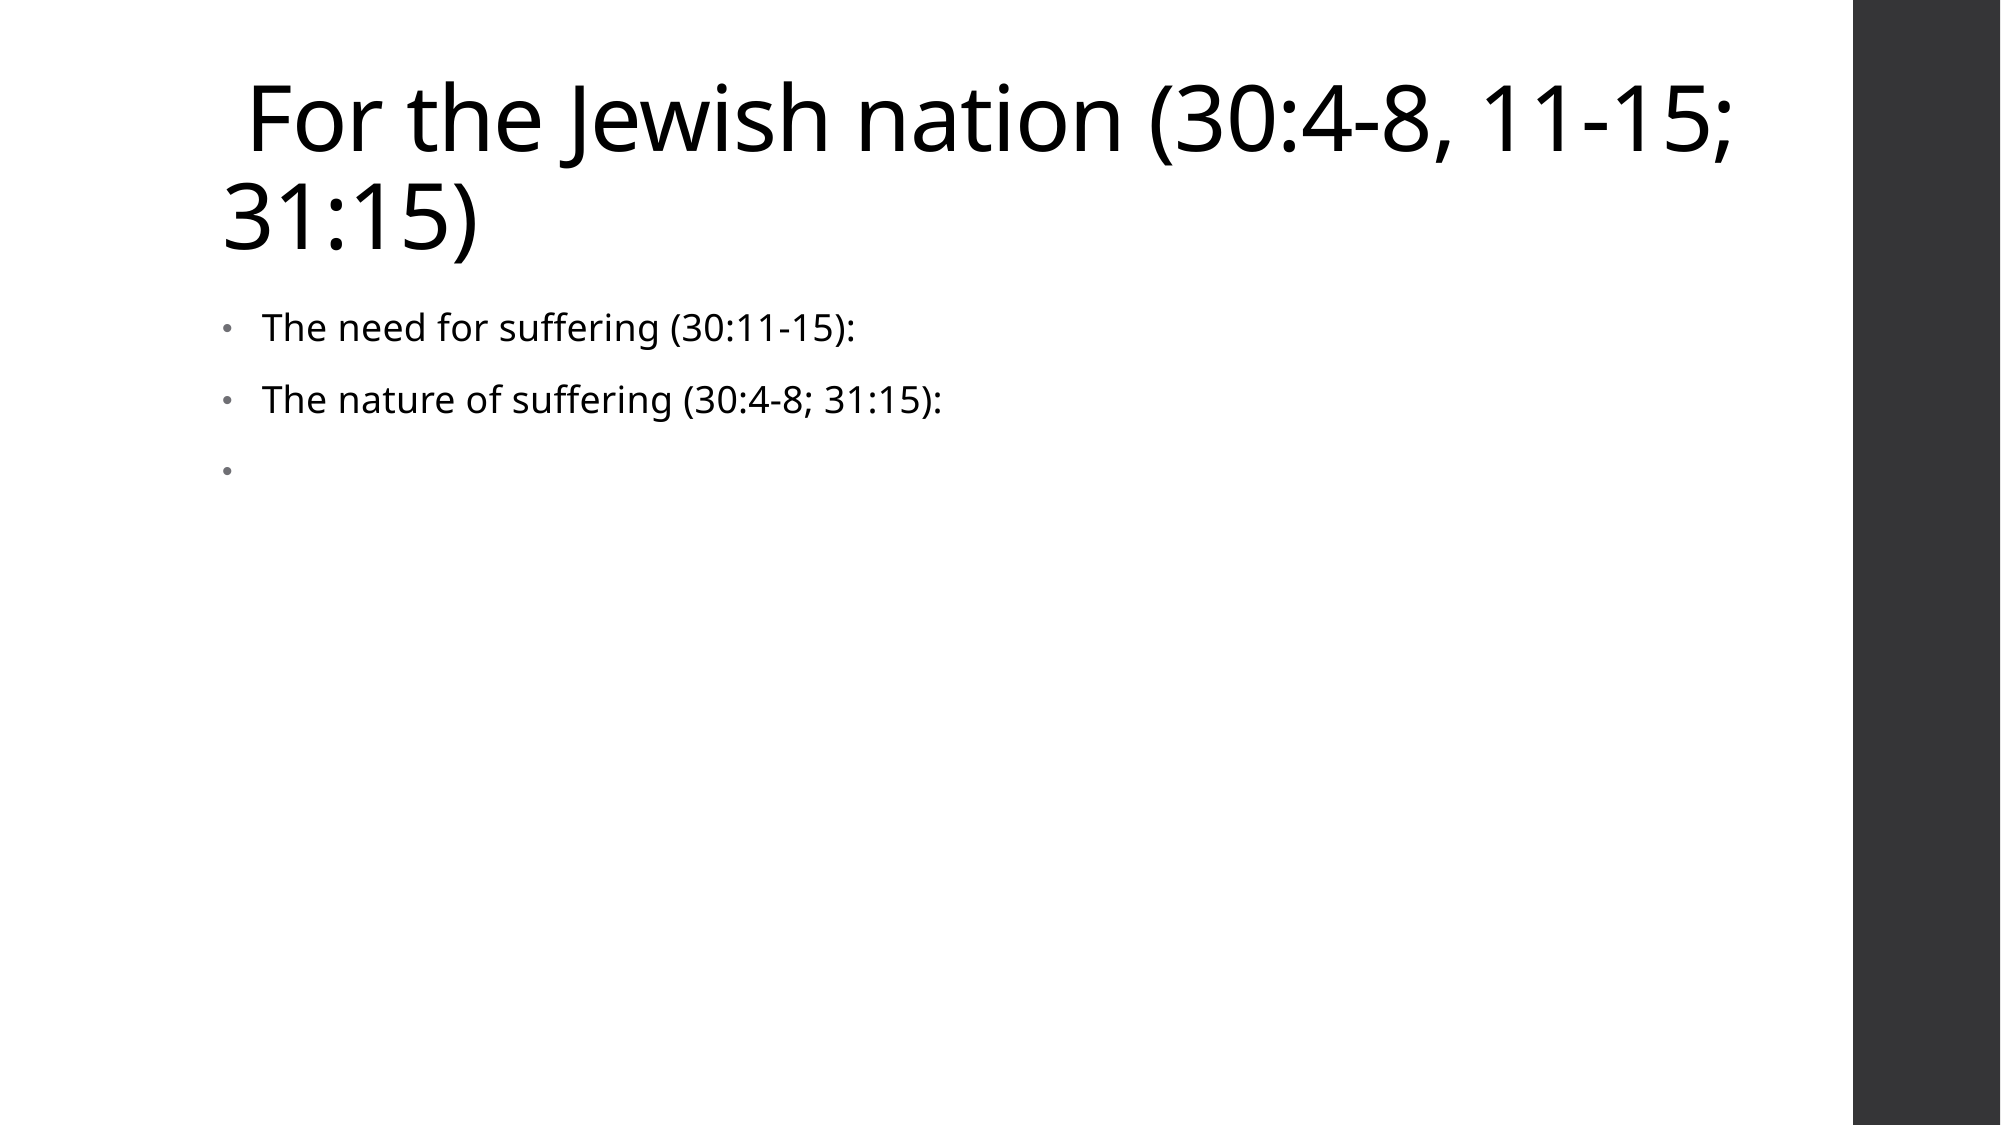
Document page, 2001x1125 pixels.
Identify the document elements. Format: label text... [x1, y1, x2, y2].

list The need for suffering (30:11-15): The nature of suffering (30:4-8; 31:15): [206, 299, 1617, 1014]
title For the Jewish nation (30:4-8, 11-15; 31:15) [206, 60, 1797, 278]
